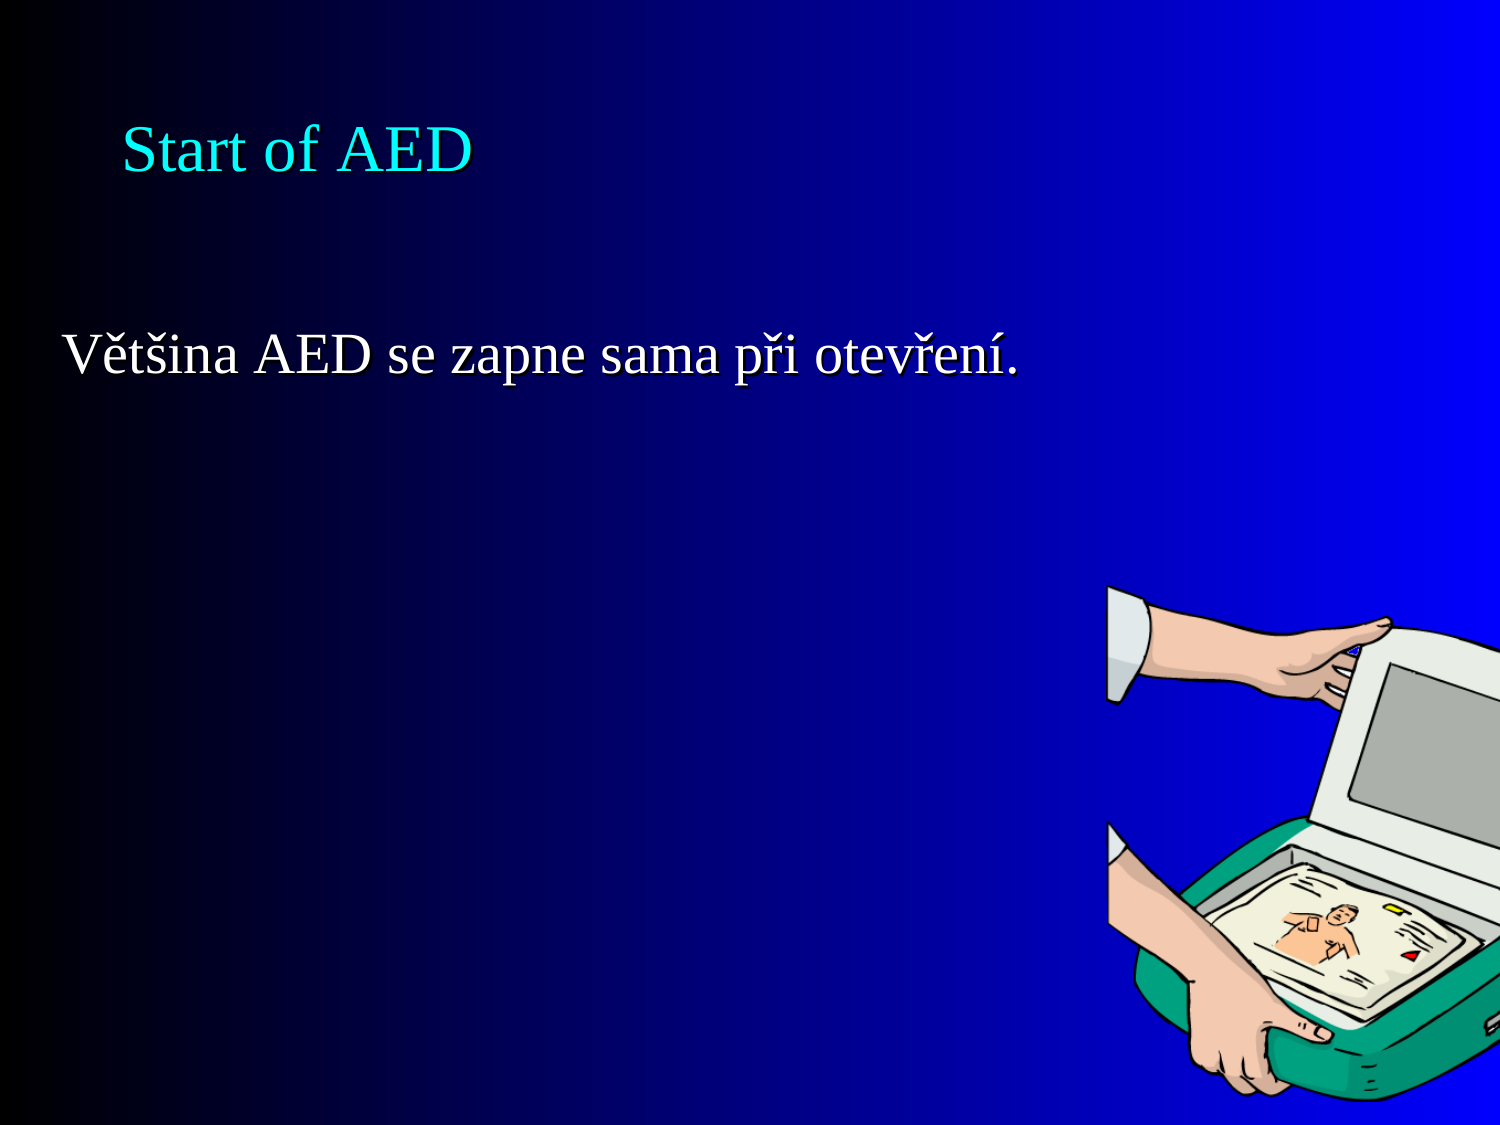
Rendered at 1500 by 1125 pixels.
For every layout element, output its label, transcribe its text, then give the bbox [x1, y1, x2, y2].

picture [1106, 585, 1500, 1102]
list Většina AED se zapne sama při otevření. [60, 324, 1500, 1119]
title Start of AED [121, 54, 1500, 246]
